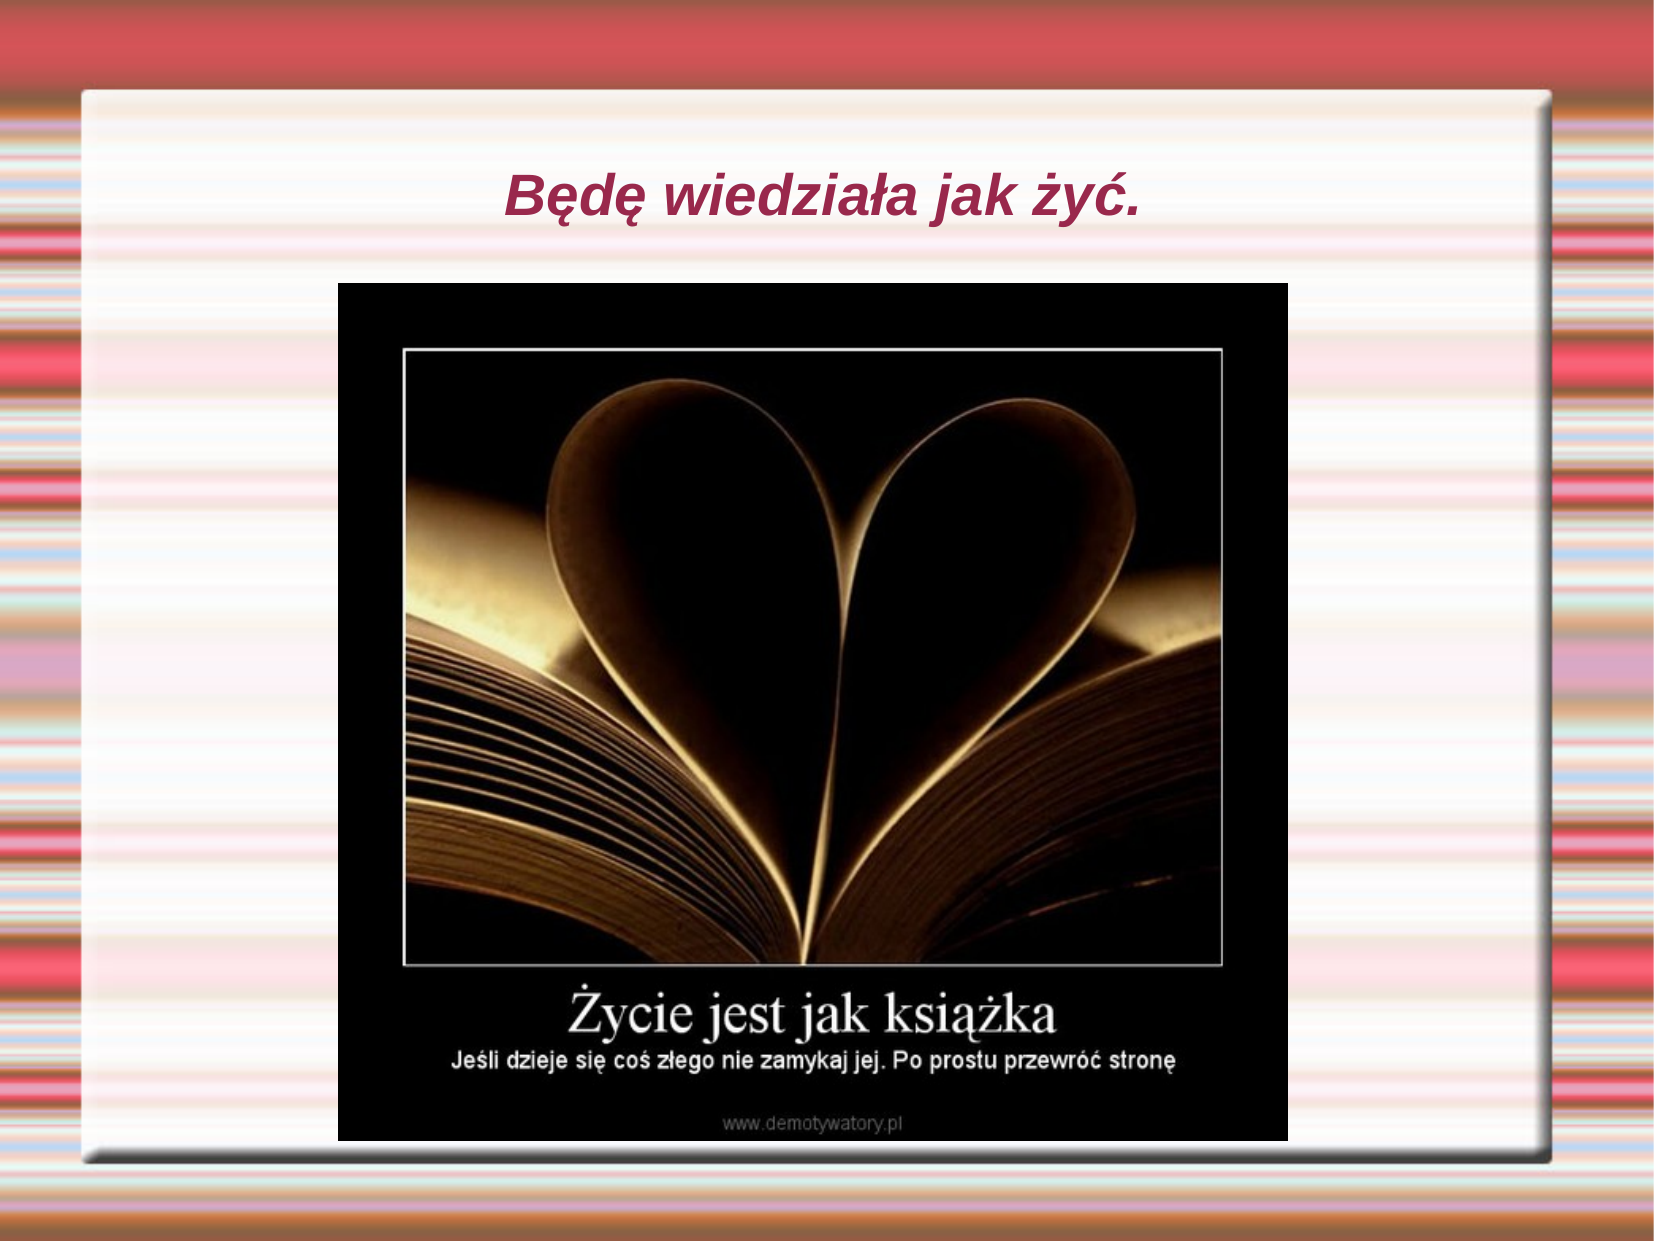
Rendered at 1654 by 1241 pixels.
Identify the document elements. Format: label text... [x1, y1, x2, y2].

picture [338, 283, 1288, 1141]
title Będę wiedziała jak żyć. [118, 88, 1531, 296]
